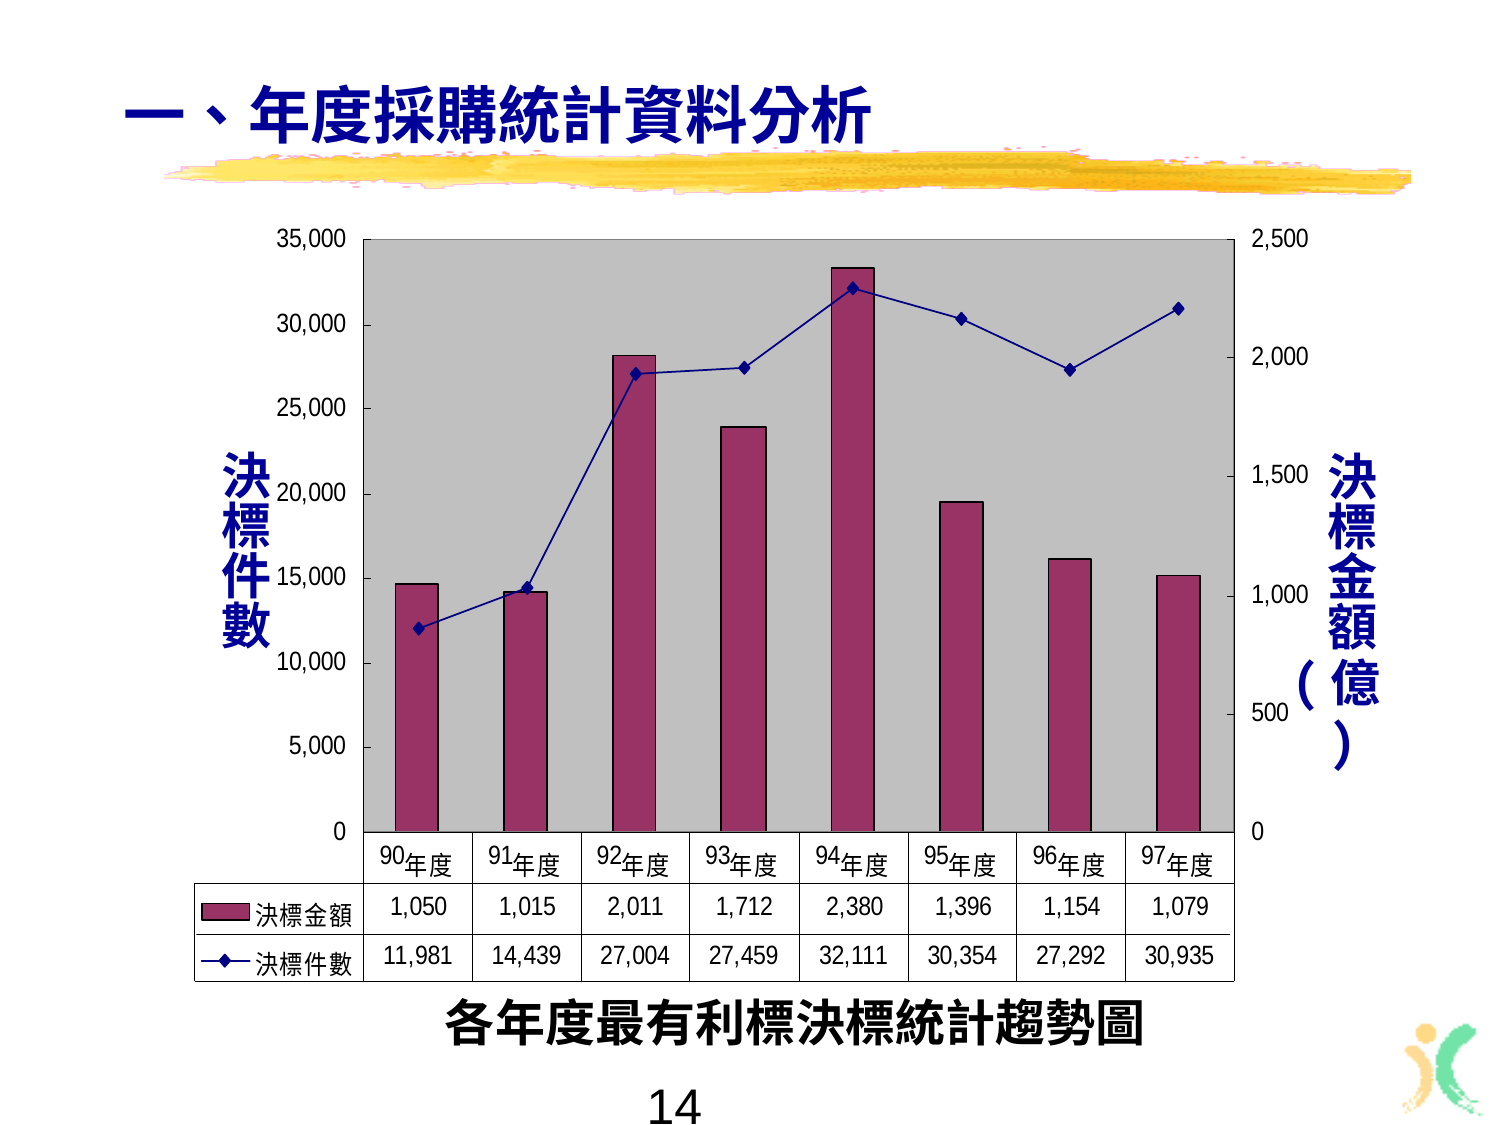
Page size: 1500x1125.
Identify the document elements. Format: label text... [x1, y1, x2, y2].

text_box 各年度最有利標決標統計趨勢圖 [378, 983, 1212, 1060]
picture [164, 141, 1411, 1014]
text_box 決標件數 [192, 425, 283, 676]
text_box 一、年度採購統計資料分析 [41, 68, 956, 159]
text_box (億) [1273, 643, 1413, 780]
text_box 決標金額 [1298, 426, 1388, 643]
